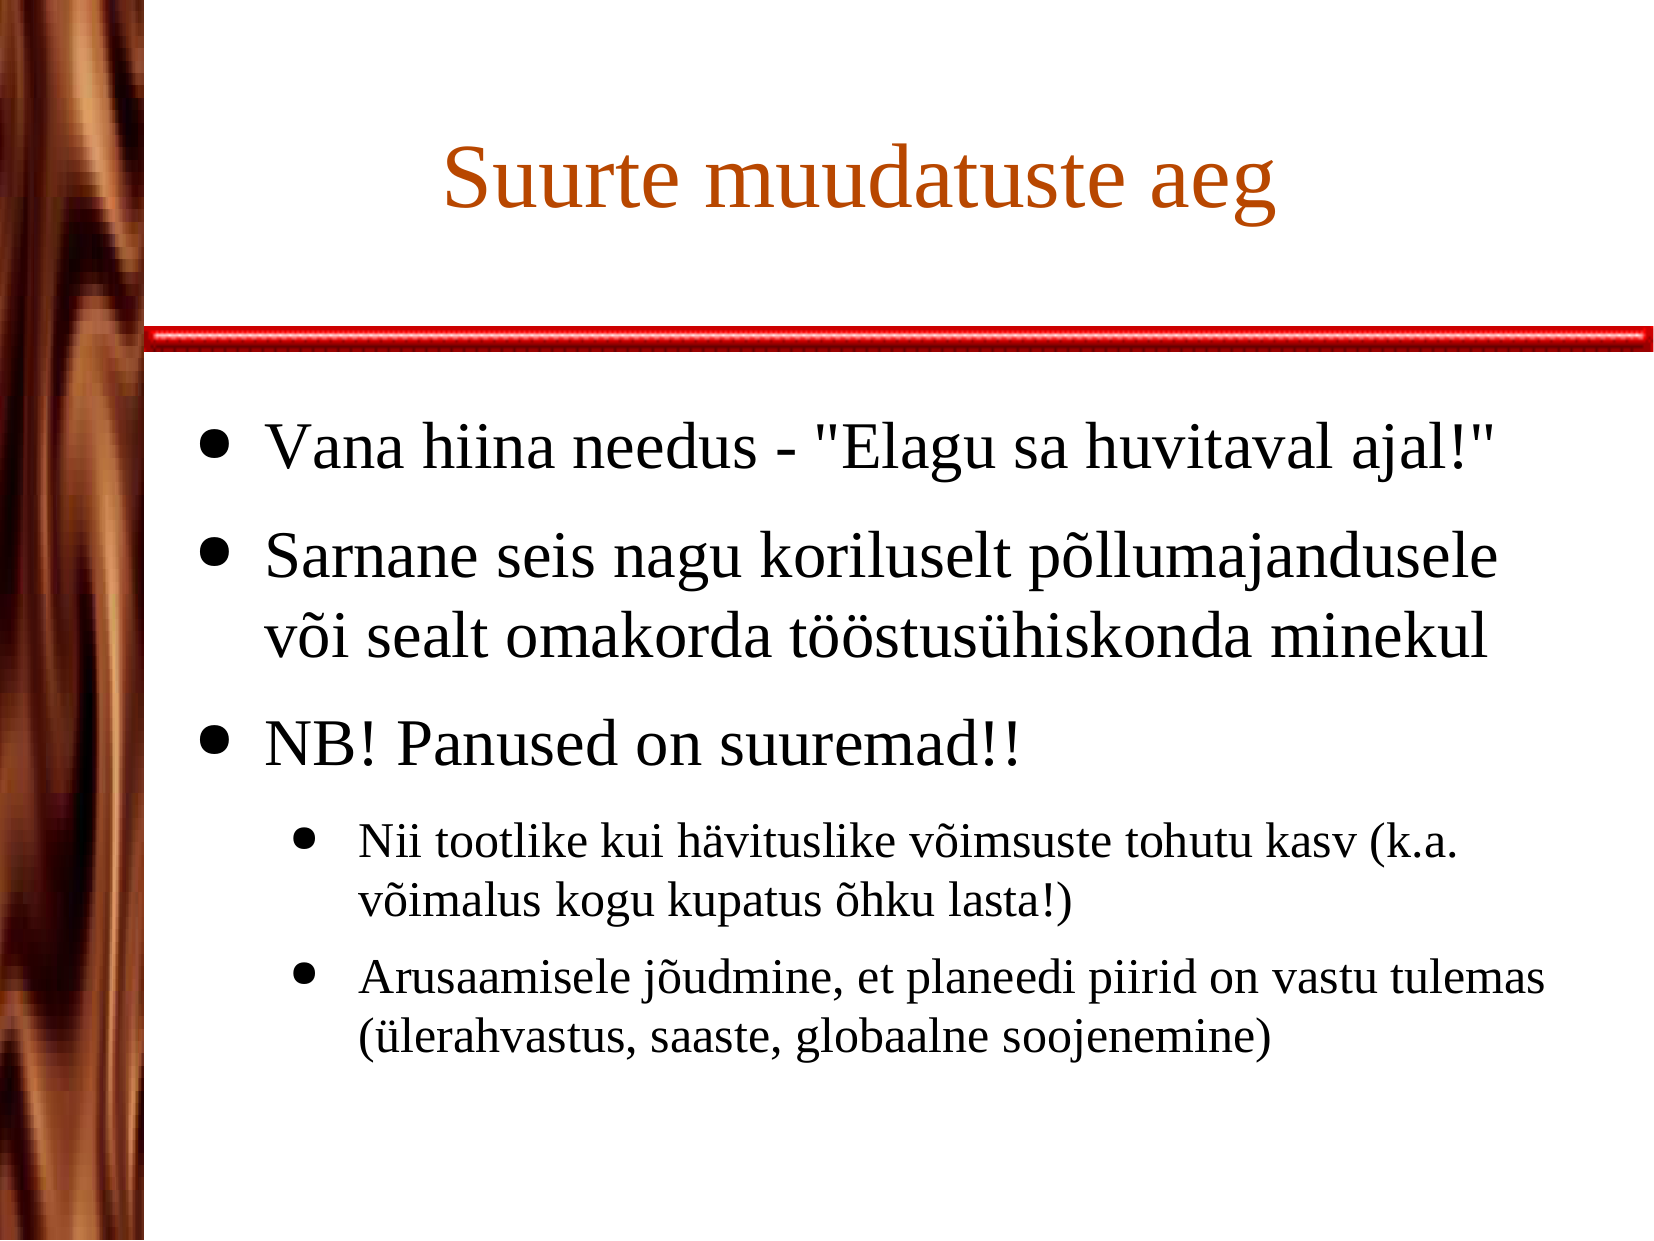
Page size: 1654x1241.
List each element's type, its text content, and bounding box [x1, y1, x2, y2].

title Suurte muudatuste aeg [154, 72, 1567, 280]
list Vana hiina needus - "Elagu sa huvitaval ajal!" Sarnane seis nagu koriluselt põllumajandusele või sealt omakorda tööstusühiskonda minekul NB! Panused on suuremad!! Nii tootlike kui hävituslike võimsuste tohutu kasv (k.a. võimalus kogu kupatus õhku lasta!) Arusaamisele jõudmine, et planeedi piirid on vastu tulemas (ülerahvastus, saaste, globaalne soojenemine) [183, 408, 1595, 1190]
picture [0, 0, 1654, 1240]
